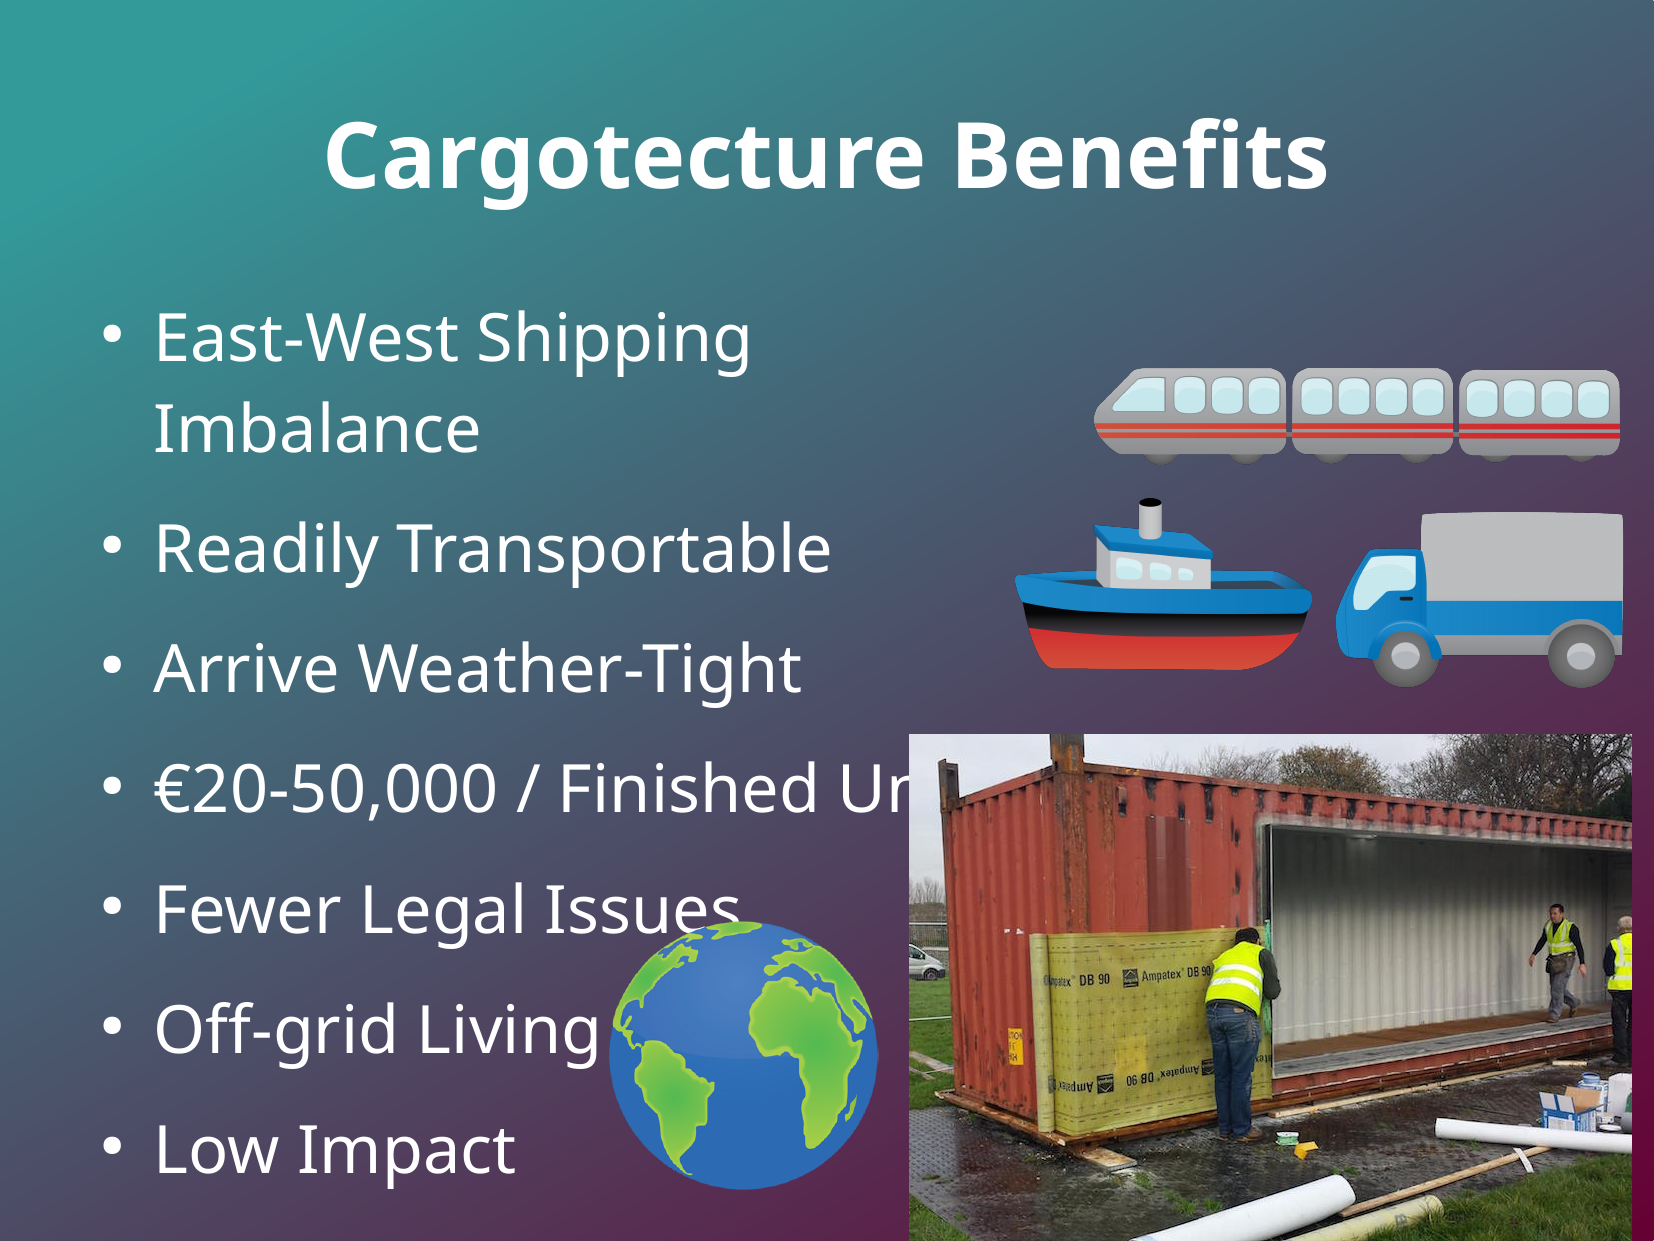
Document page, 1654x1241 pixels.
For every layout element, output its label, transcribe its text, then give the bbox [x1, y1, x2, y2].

picture [1336, 512, 1633, 688]
picture [909, 734, 1632, 1241]
picture [1015, 498, 1312, 670]
picture [1094, 368, 1620, 465]
picture [578, 885, 907, 1199]
title Cargotecture Benefits [82, 49, 1571, 257]
list East-West Shipping Imbalance Readily Transportable Arrive Weather-Tight €20-50,000 / Finished Unit Fewer Legal Issues Off-grid Living Low Impact [82, 290, 1075, 1109]
